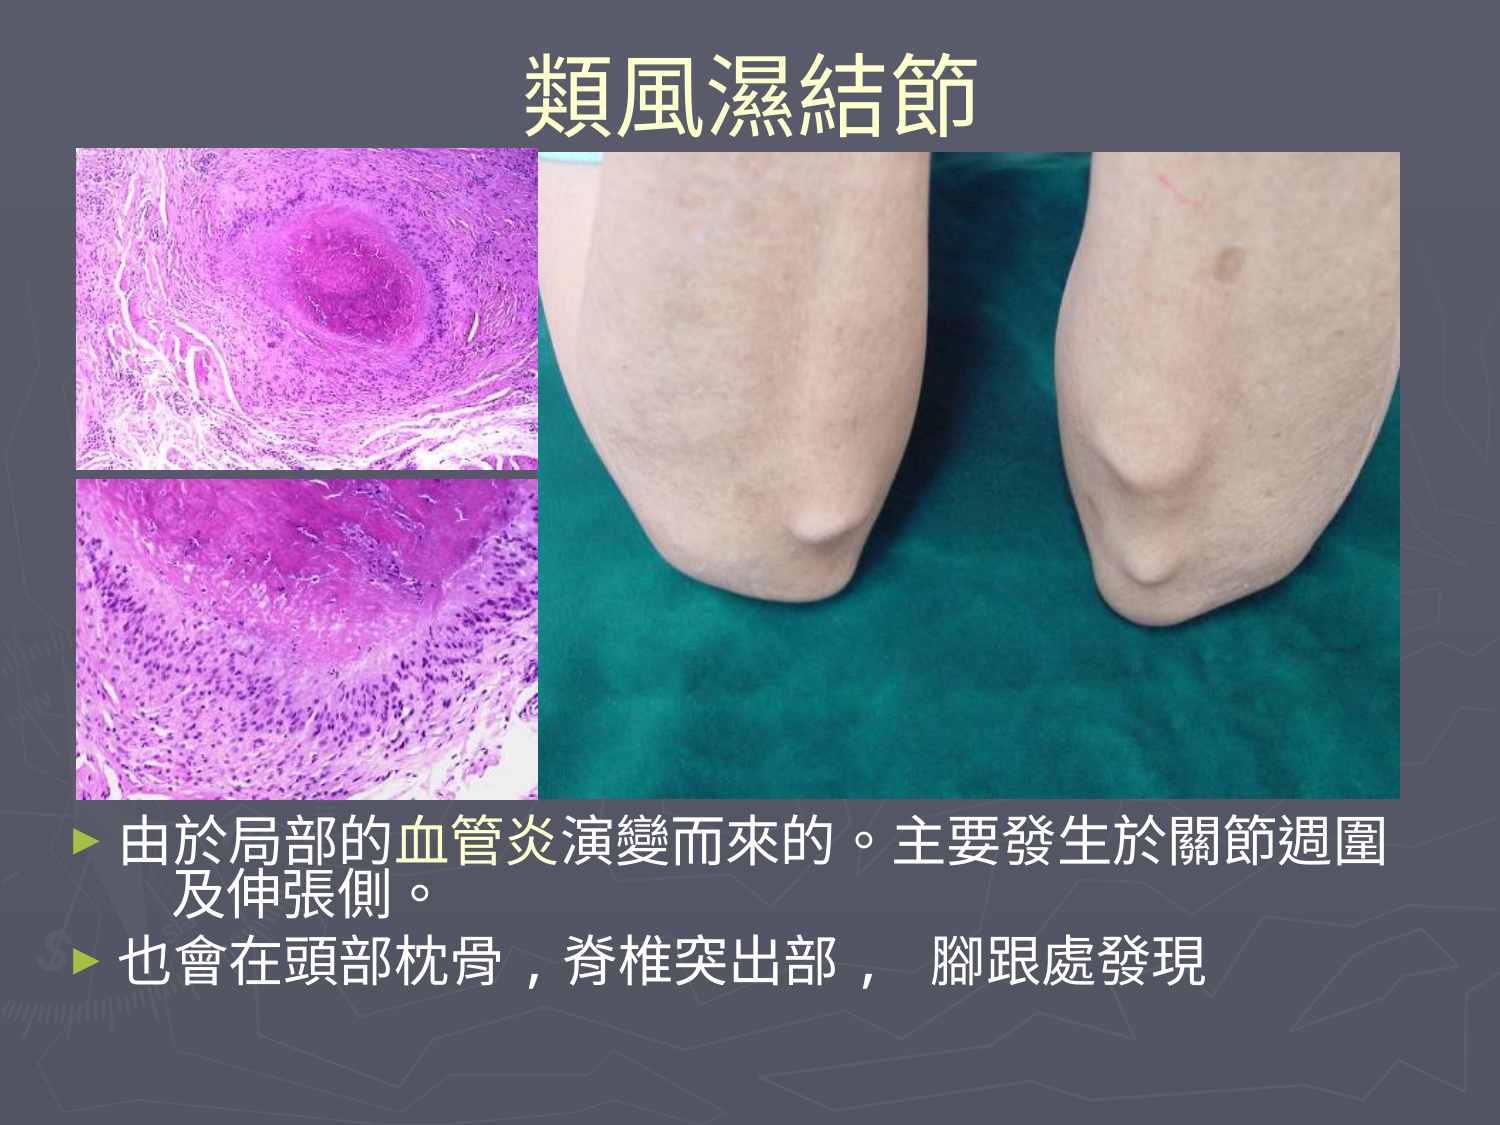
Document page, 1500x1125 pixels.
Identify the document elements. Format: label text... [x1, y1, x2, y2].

title 類風濕結節 [76, 0, 1427, 188]
list 由於局部的血管炎演變而來的。主要發生於關節週圍及伸張側。 也會在頭部枕骨,脊椎突出部, 腳跟處發現 [49, 811, 1451, 1001]
picture [76, 148, 1400, 800]
